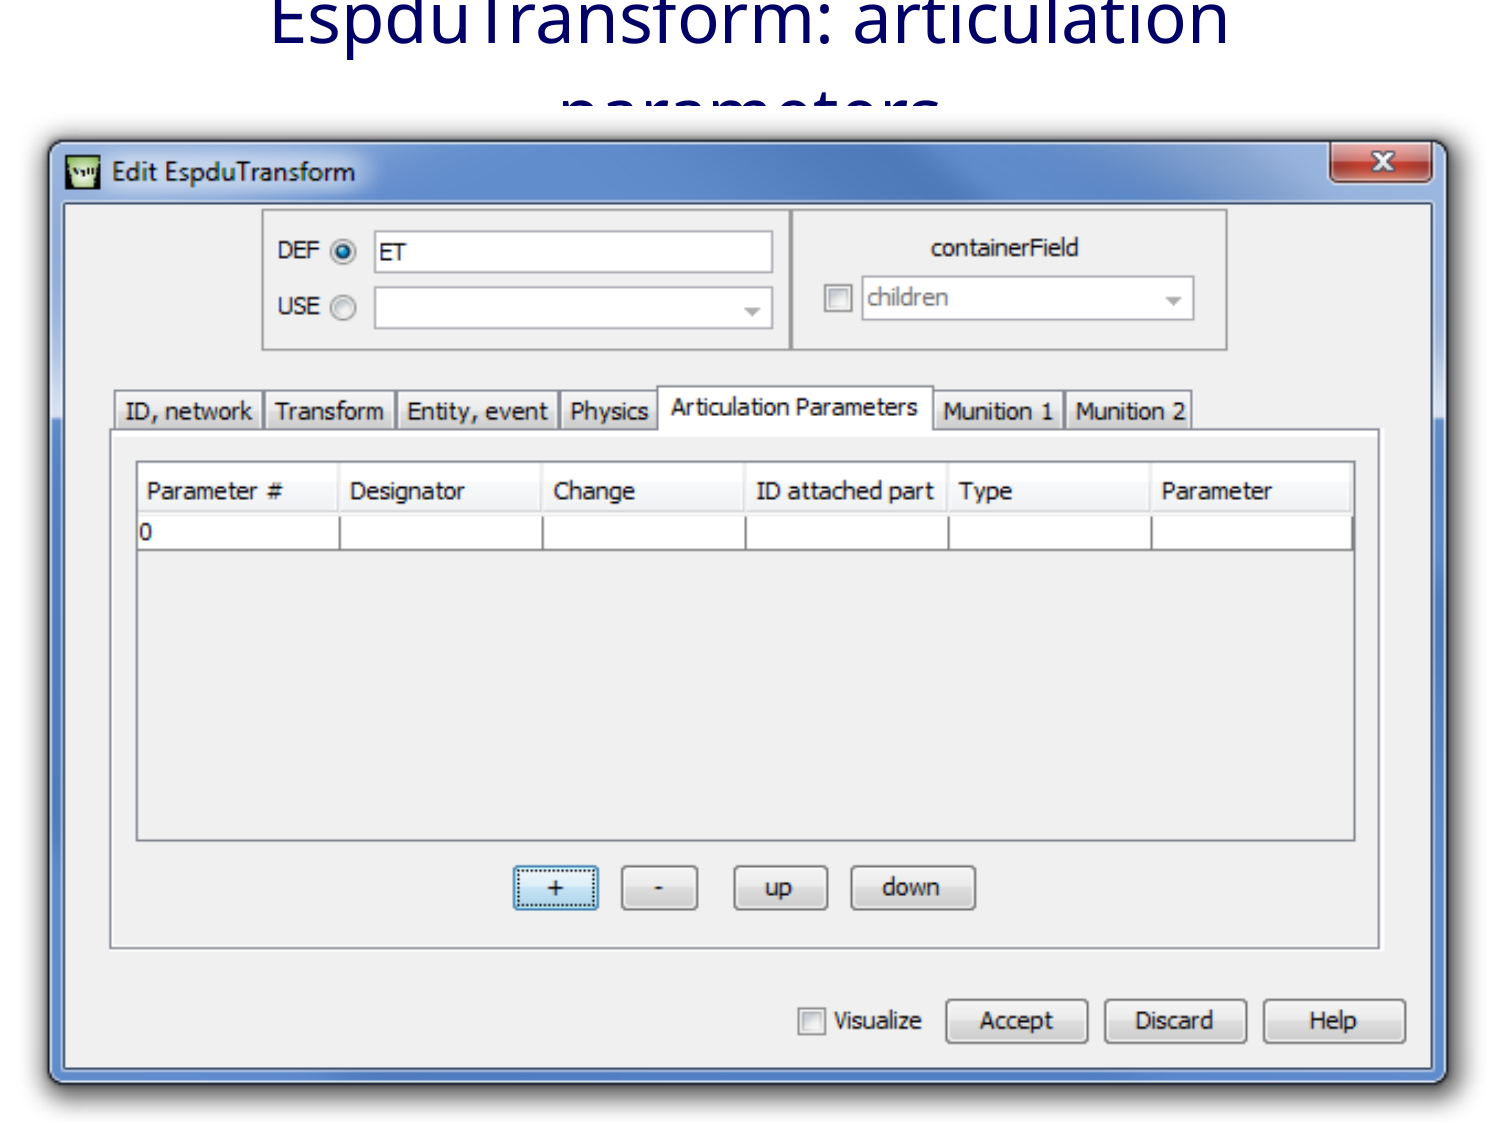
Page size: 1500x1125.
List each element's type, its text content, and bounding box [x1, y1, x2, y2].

title EspduTransform: articulation parameters [112, 2, 1388, 106]
picture [15, 106, 1493, 1123]
